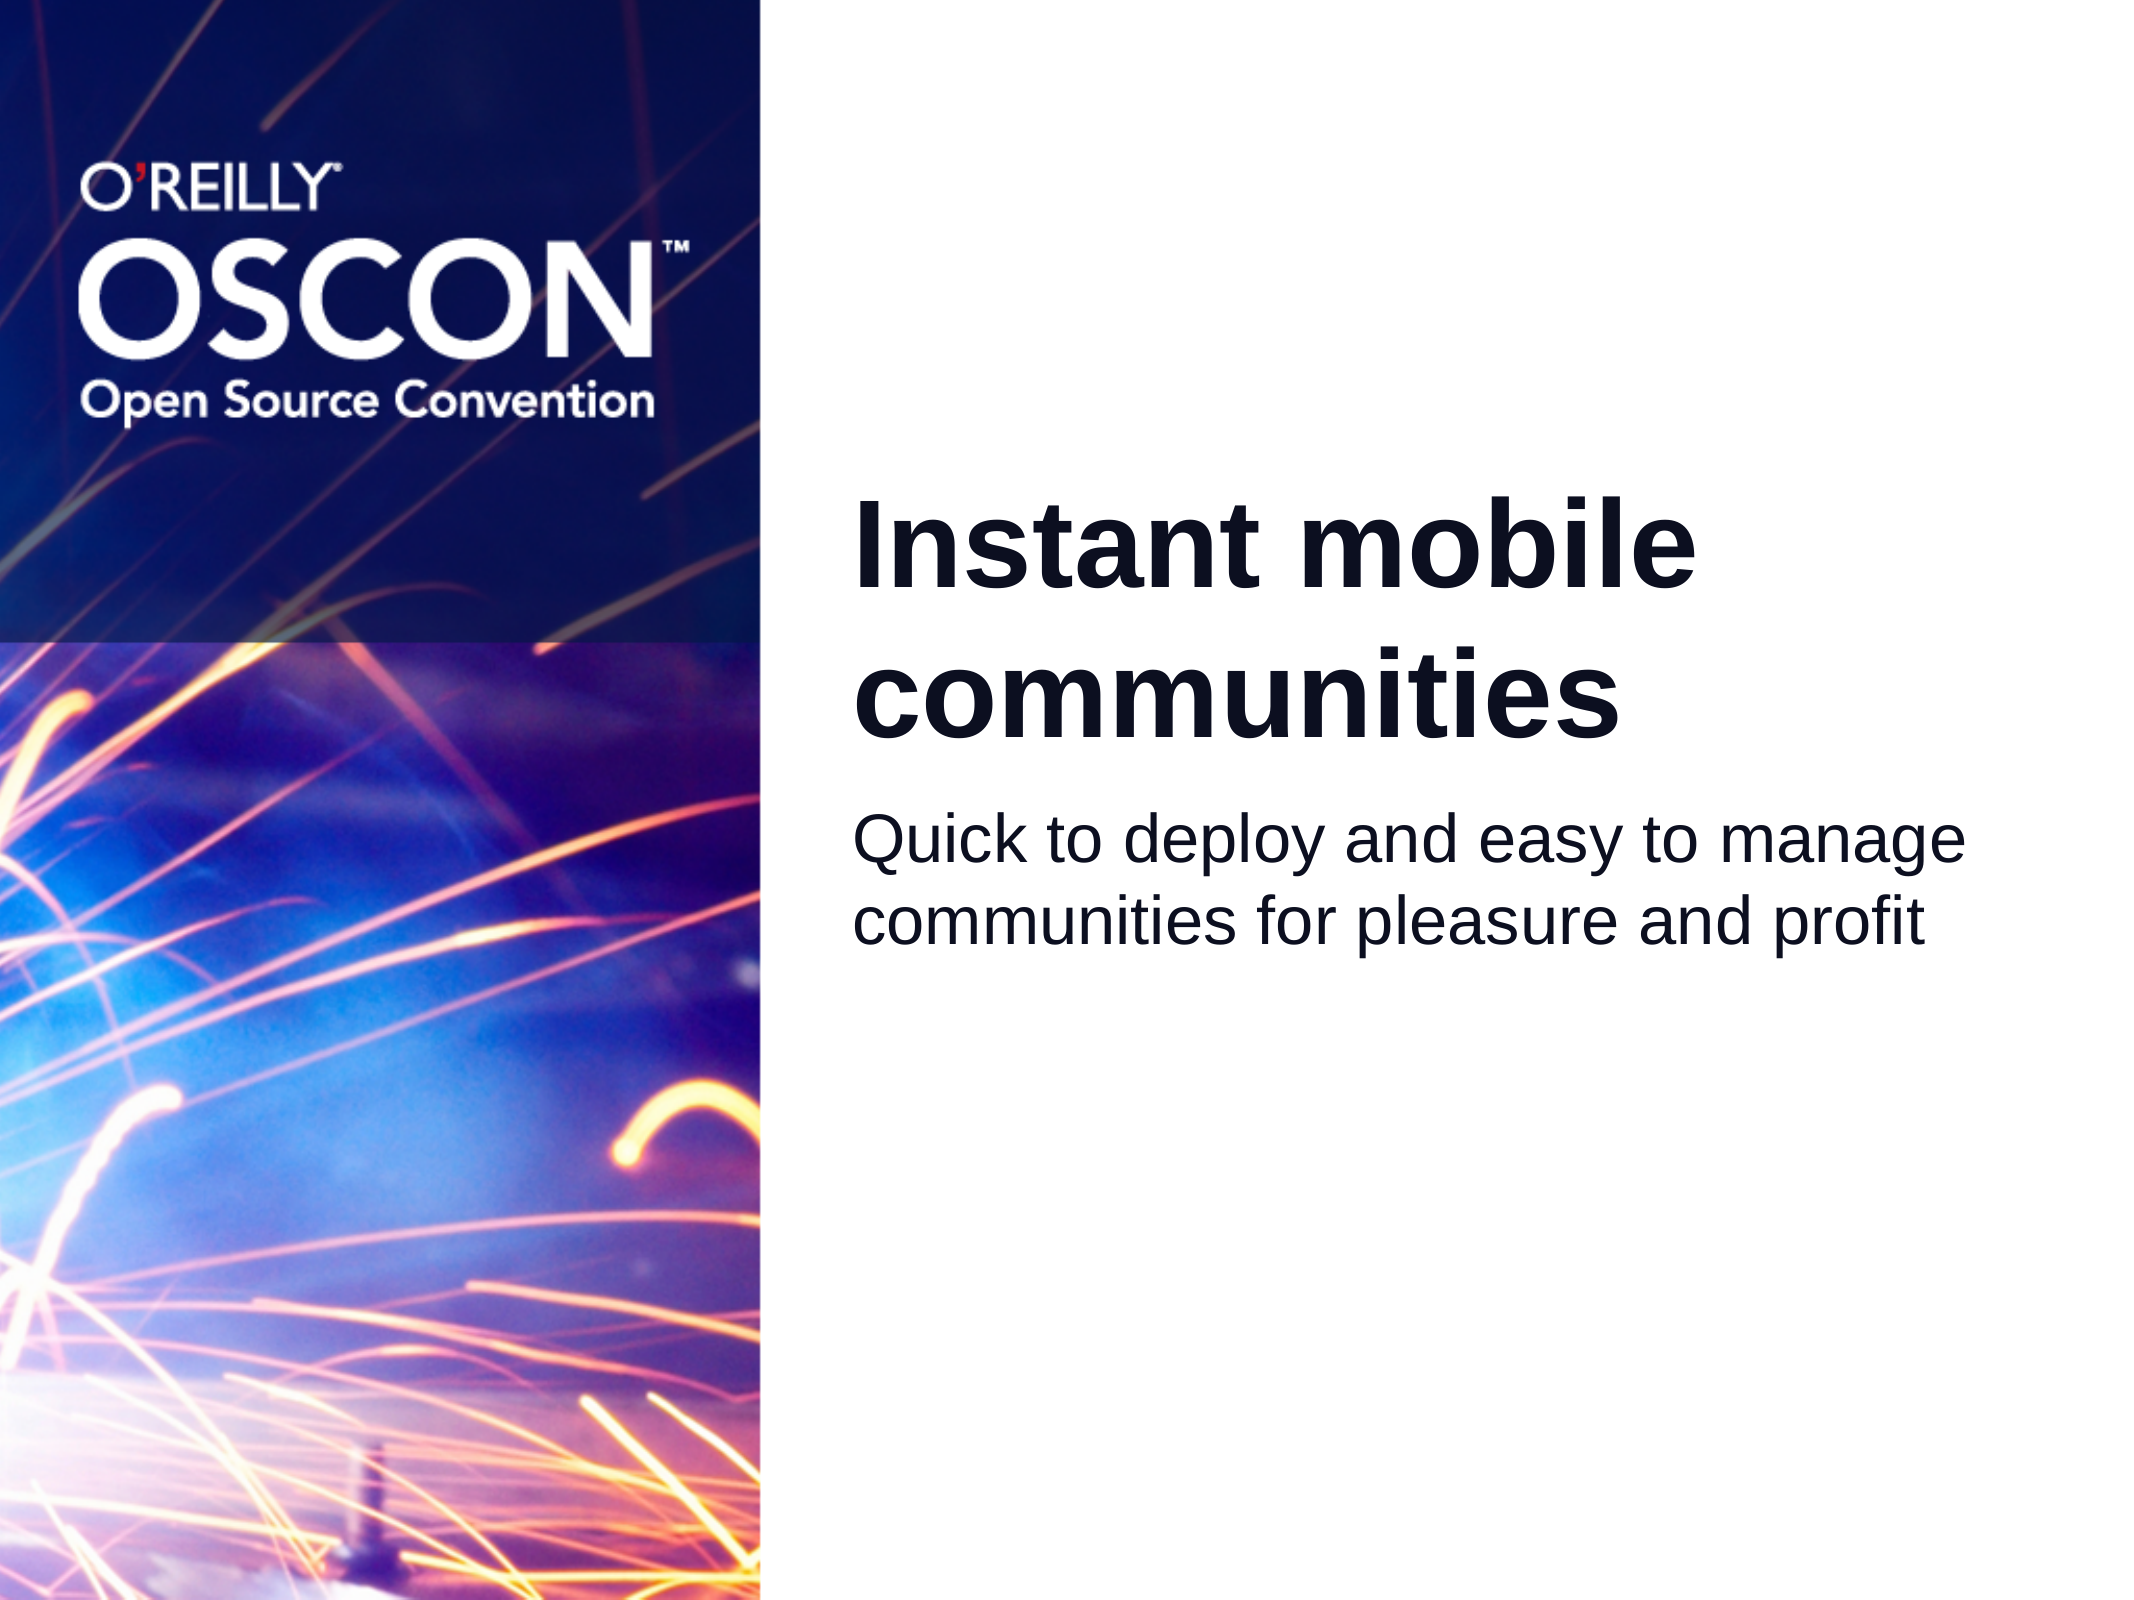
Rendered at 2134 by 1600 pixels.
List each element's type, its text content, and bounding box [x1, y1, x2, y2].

title Instant mobile communities [843, 0, 2059, 771]
list Quick to deploy and easy to manage communities for pleasure and profit [843, 785, 2059, 1600]
picture [0, 0, 2134, 1600]
